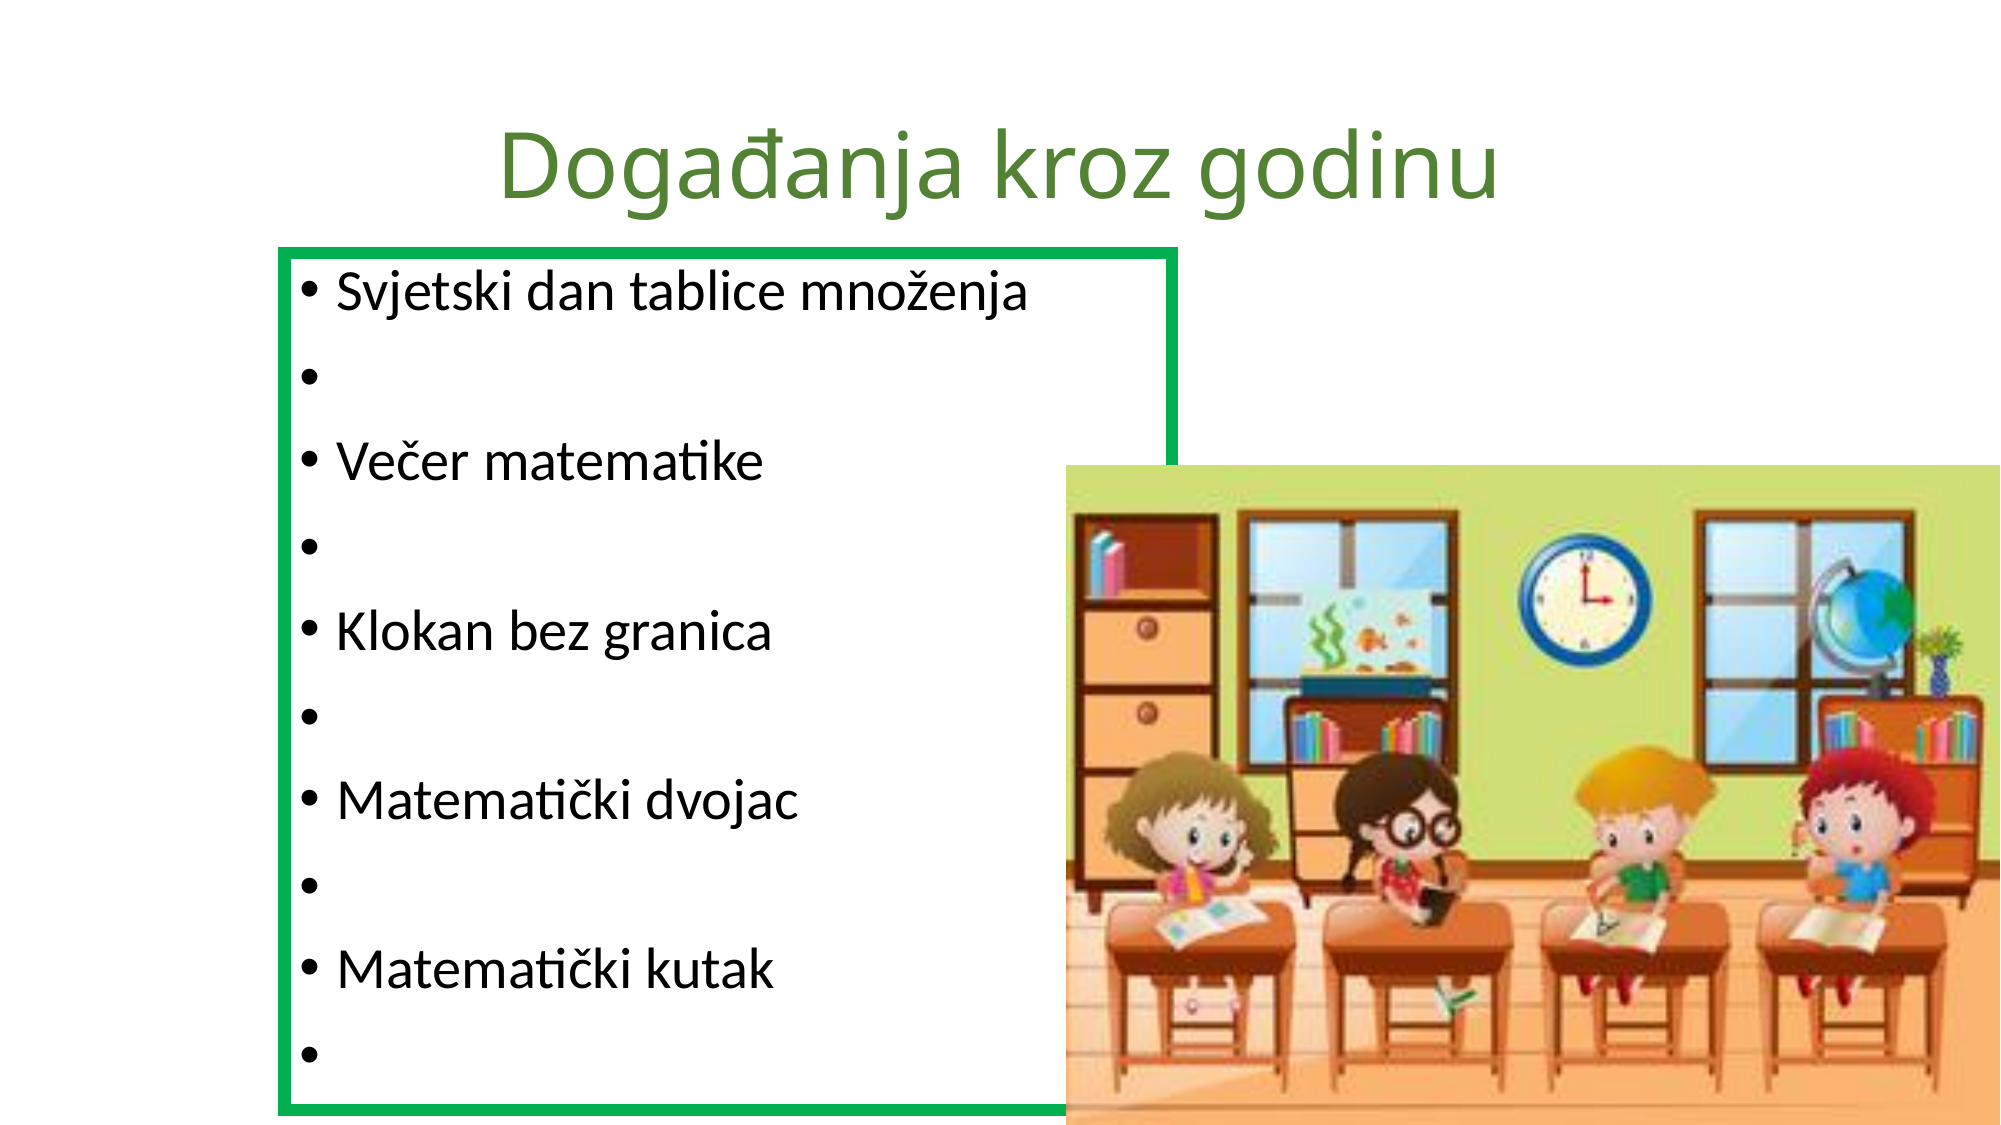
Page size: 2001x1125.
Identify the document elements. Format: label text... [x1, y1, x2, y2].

picture [1066, 465, 2000, 1125]
title Događanja kroz godinu [137, 59, 1863, 278]
list Svjetski dan tablice množenja Večer matematike Klokan bez granica Matematički dvojac Matematički kutak [284, 253, 1172, 1110]
